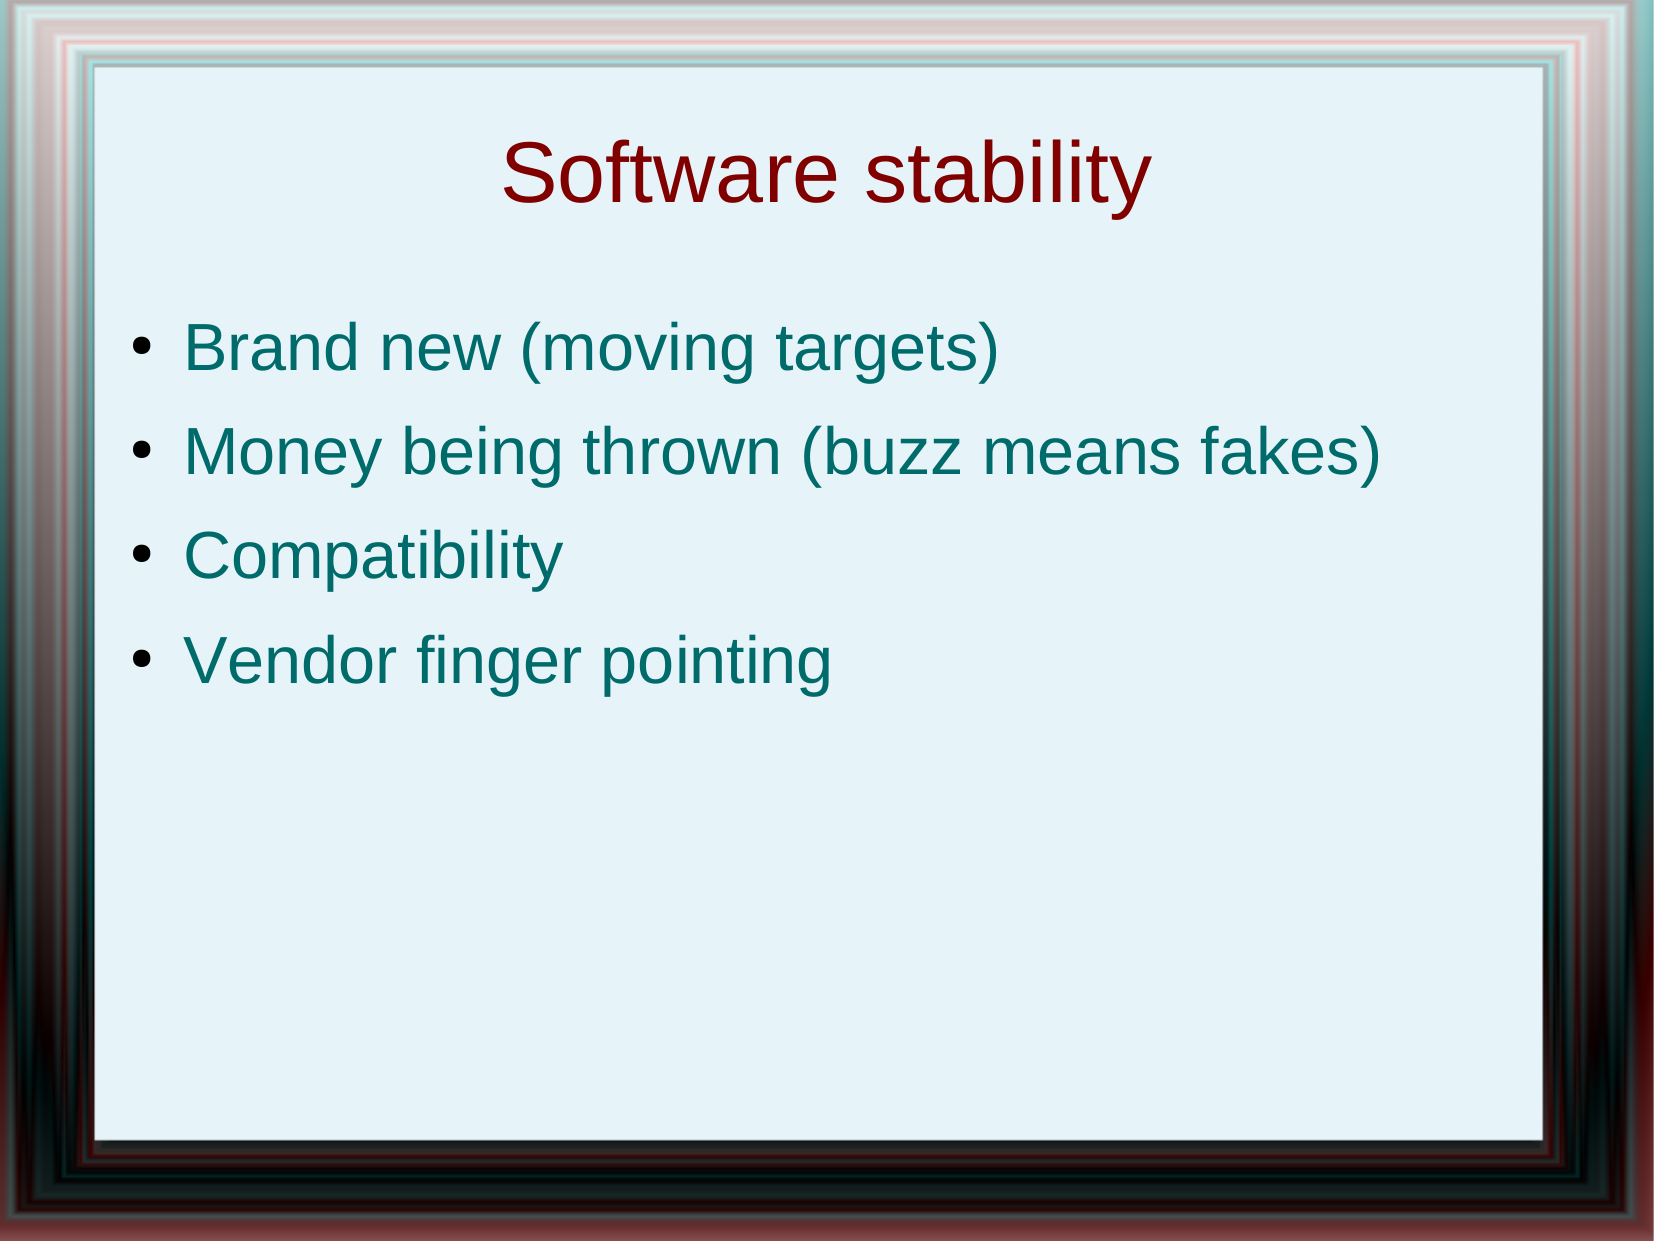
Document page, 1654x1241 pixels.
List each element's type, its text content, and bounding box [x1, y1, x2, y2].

picture [0, 0, 1654, 1241]
list Brand new (moving targets) Money being thrown (buzz means fakes) Compatibility Vendor finger pointing [112, 309, 1501, 931]
title Software stability [118, 88, 1536, 257]
